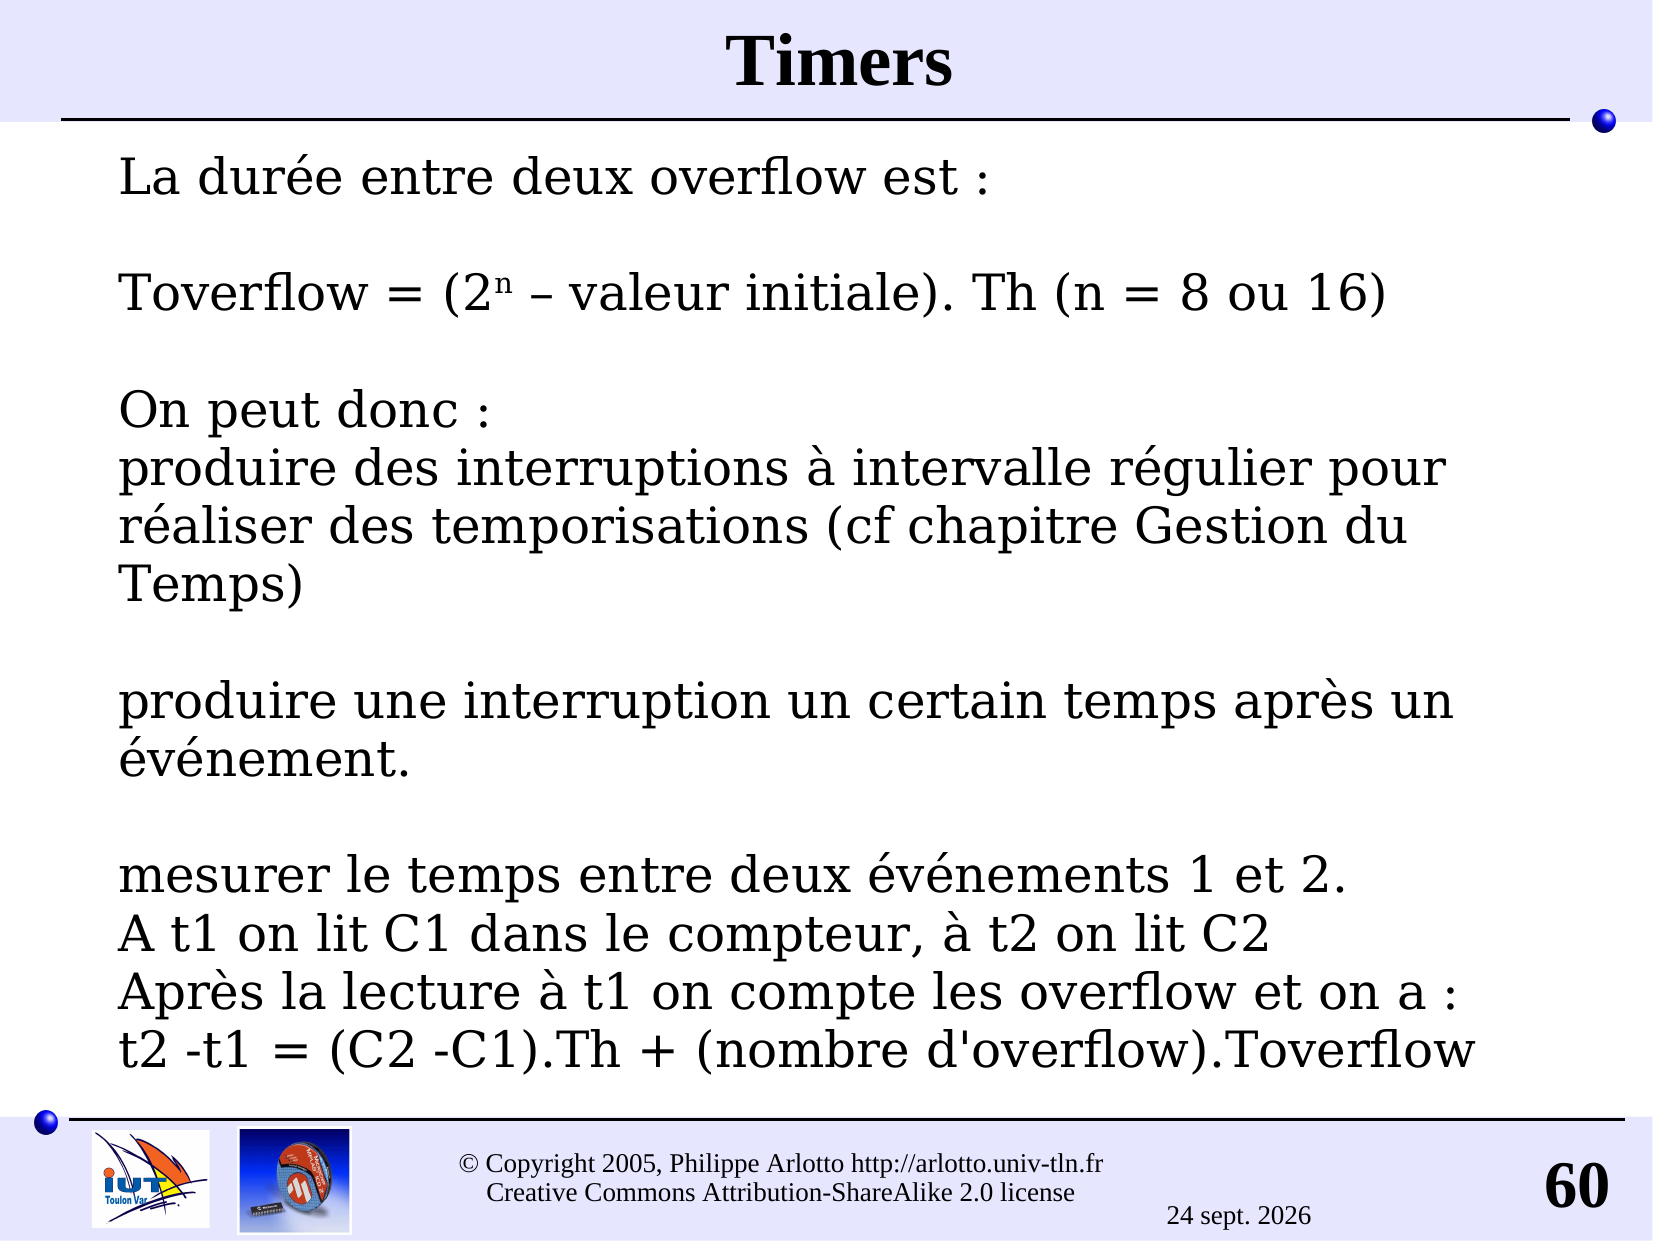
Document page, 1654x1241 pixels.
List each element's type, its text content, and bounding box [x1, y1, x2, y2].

text_box La durée entre deux overflow est : Toverflow = (2n – valeur initiale). Th (n = 8 ou 16) On peut donc : produire des interruptions à intervalle régulier pour réaliser des temporisations (cf chapitre Gestion du Temps) produire une interruption un certain temps après un événement. mesurer le temps entre deux événements 1 et 2. A t1 on lit C1 dans le compteur, à t2 on lit C2 Après la lecture à t1 on compte les overflow et on a : t2 -t1 = (C2 -C1).Th + (nombre d'overflow).Toverflow [118, 147, 1524, 1081]
title Timers [95, 14, 1585, 107]
picture [237, 1126, 352, 1235]
